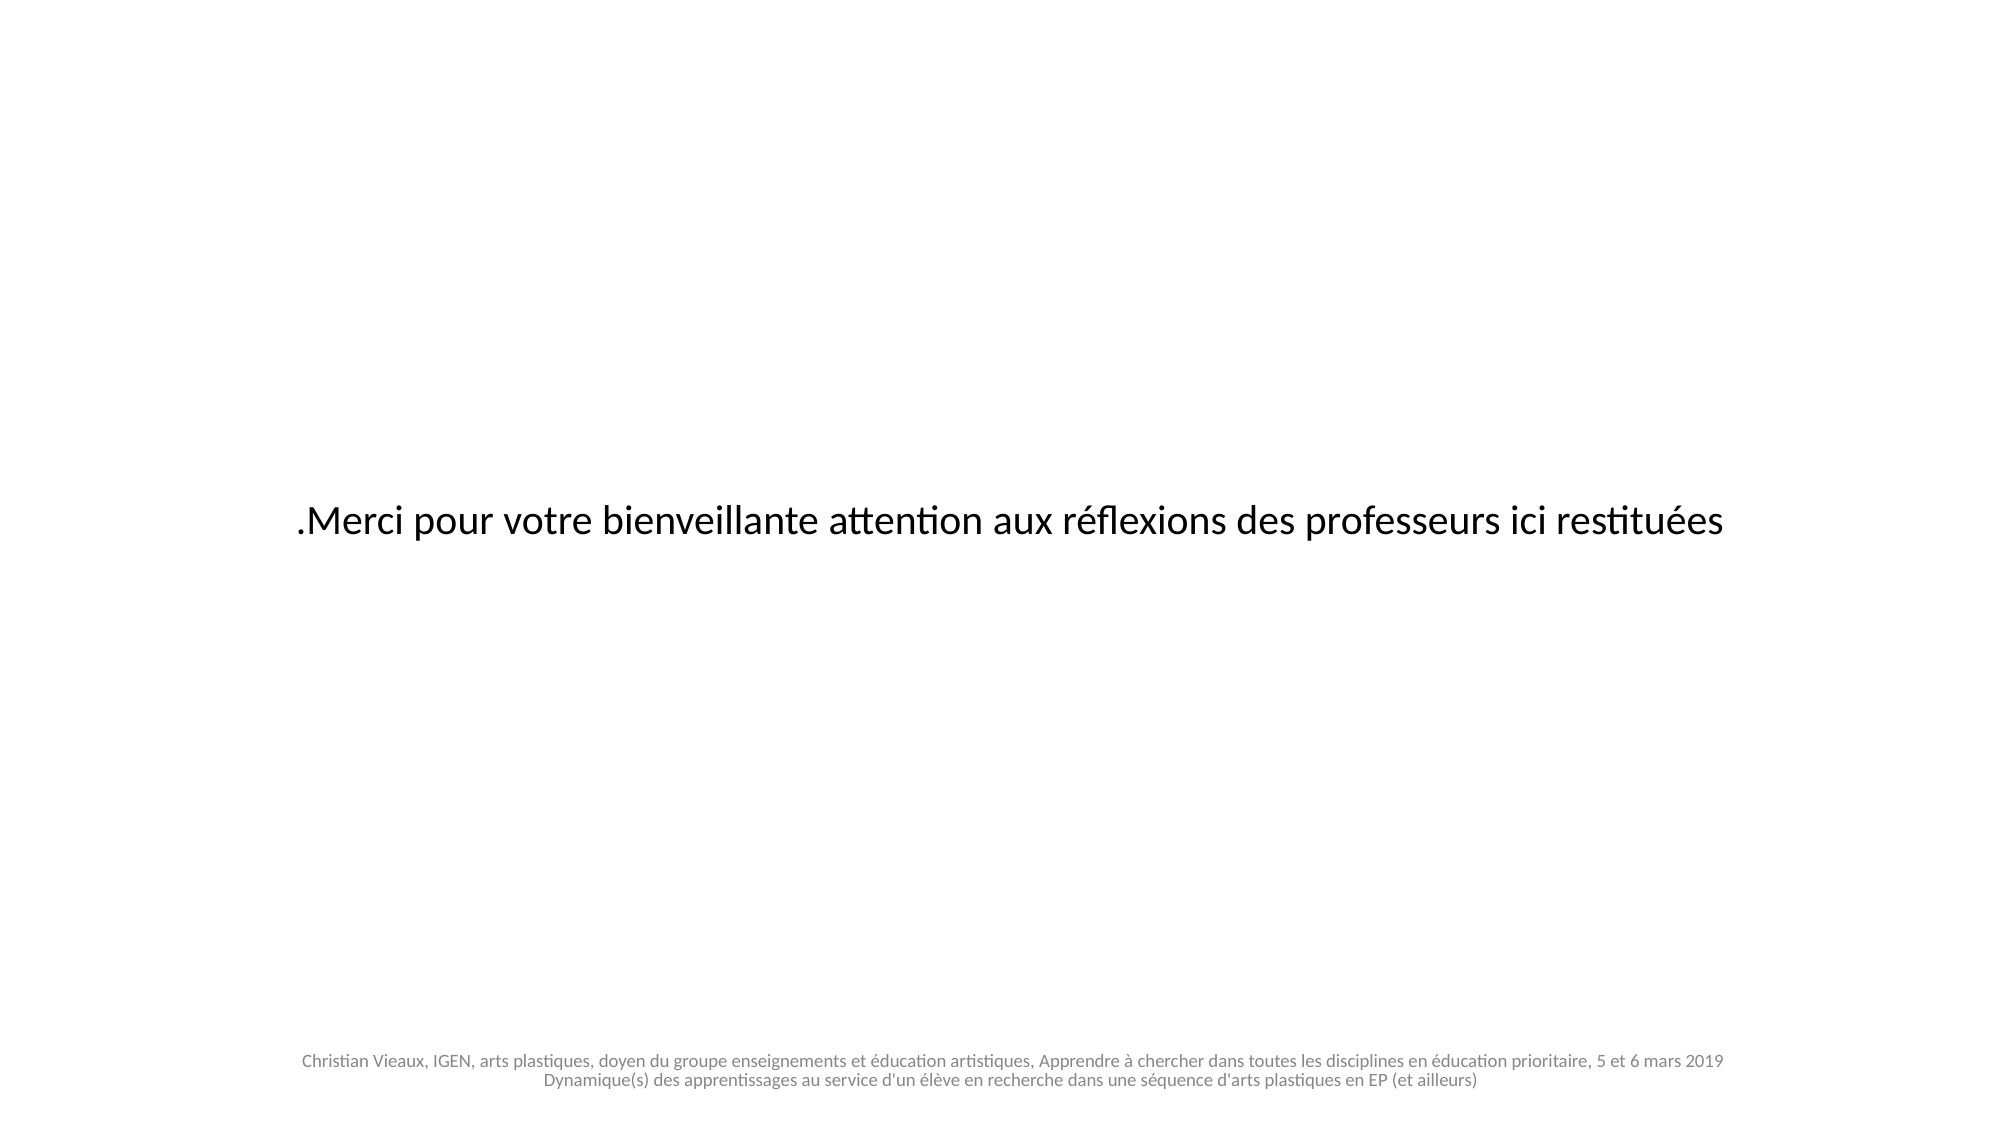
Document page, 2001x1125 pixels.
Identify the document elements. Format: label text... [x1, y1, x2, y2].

text_box Christian Vieaux, IGEN, arts plastiques, doyen du groupe enseignements et éducation artistiques, Apprendre à chercher dans toutes les disciplines en éducation prioritaire, 5 et 6 mars 2019 Dynamique(s) des apprentissages au service d'un élève en recherche dans une séquence d'arts plastiques en EP (et ailleurs) [77, 1046, 1943, 1103]
text_box Merci pour votre bienveillante attention aux réflexions des professeurs ici restituées. [147, 496, 1873, 593]
